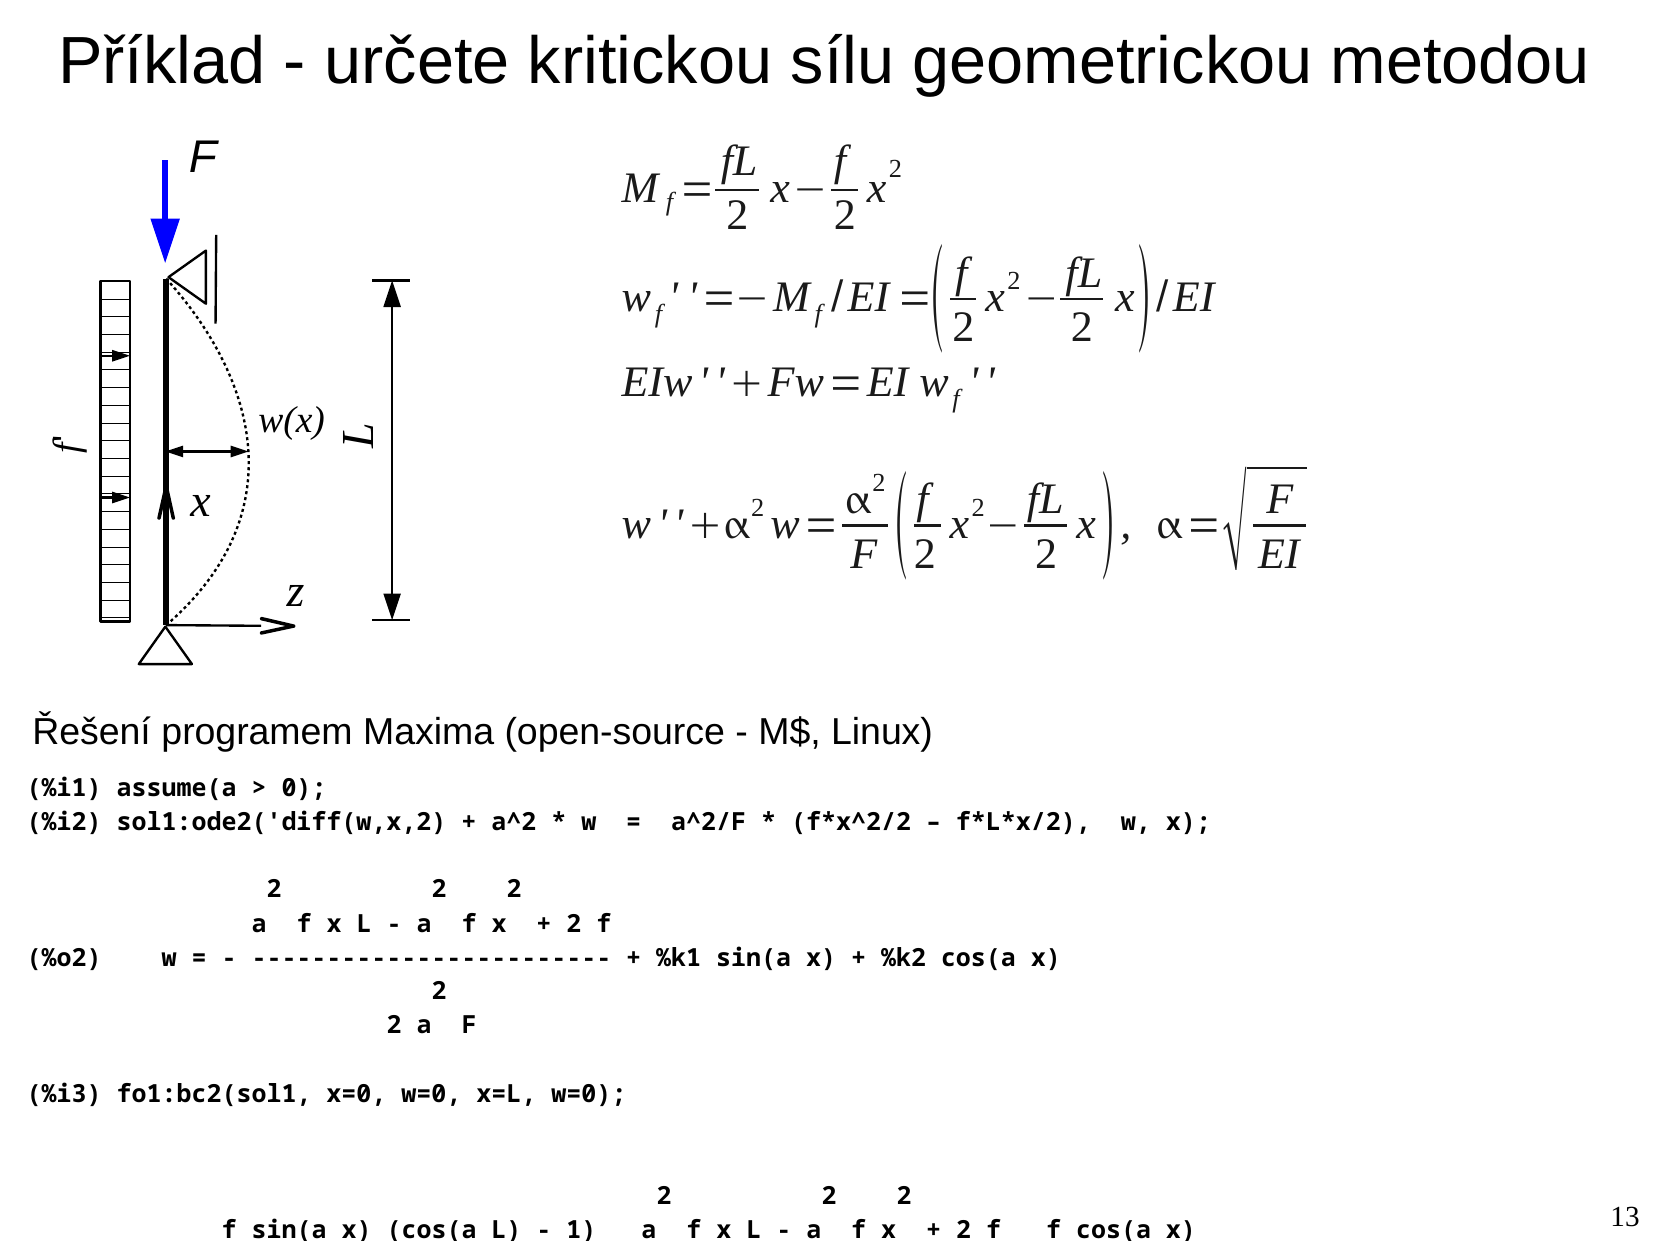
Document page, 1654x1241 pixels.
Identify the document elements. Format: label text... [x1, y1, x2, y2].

text_box [138, 626, 192, 665]
text_box w(x) [243, 391, 340, 452]
text_box L [325, 408, 395, 464]
text_box [168, 250, 206, 304]
text_box z [271, 558, 328, 644]
text_box [100, 498, 130, 622]
text_box f' [37, 407, 99, 468]
text_box [100, 281, 130, 497]
title Příklad - určete kritickou sílu geometrickou metodou [37, 8, 1613, 113]
chart [602, 137, 1319, 583]
text_box Řešení programem Maxima (open-source - M$, Linux) [17, 702, 951, 765]
text_box (%i1) assume(a > 0); (%i2) sol1:ode2('diff(w,x,2) + a^2 * w = a^2/F * (f*x^2/2 – f*L*x/2), w, x); 2 2 2 a f x L - a f x + 2 f (%o2) w = - ------------------------ + %k1 sin(a x) + %k2 cos(a x) 2 2 a F (%i3) fo1:bc2(sol1, x=0, w=0, x=L, w=0); 2 2 2 f sin(a x) (cos(a L) - 1) a f x L - a f x + 2 f f cos(a x) (%o3) w = - ------------------------- - ------------------------ + ---------- 2 2 2 a F sin(a L) 2 a F a F [11, 761, 1282, 1228]
text_box x [175, 467, 232, 553]
text_box F [174, 124, 263, 197]
